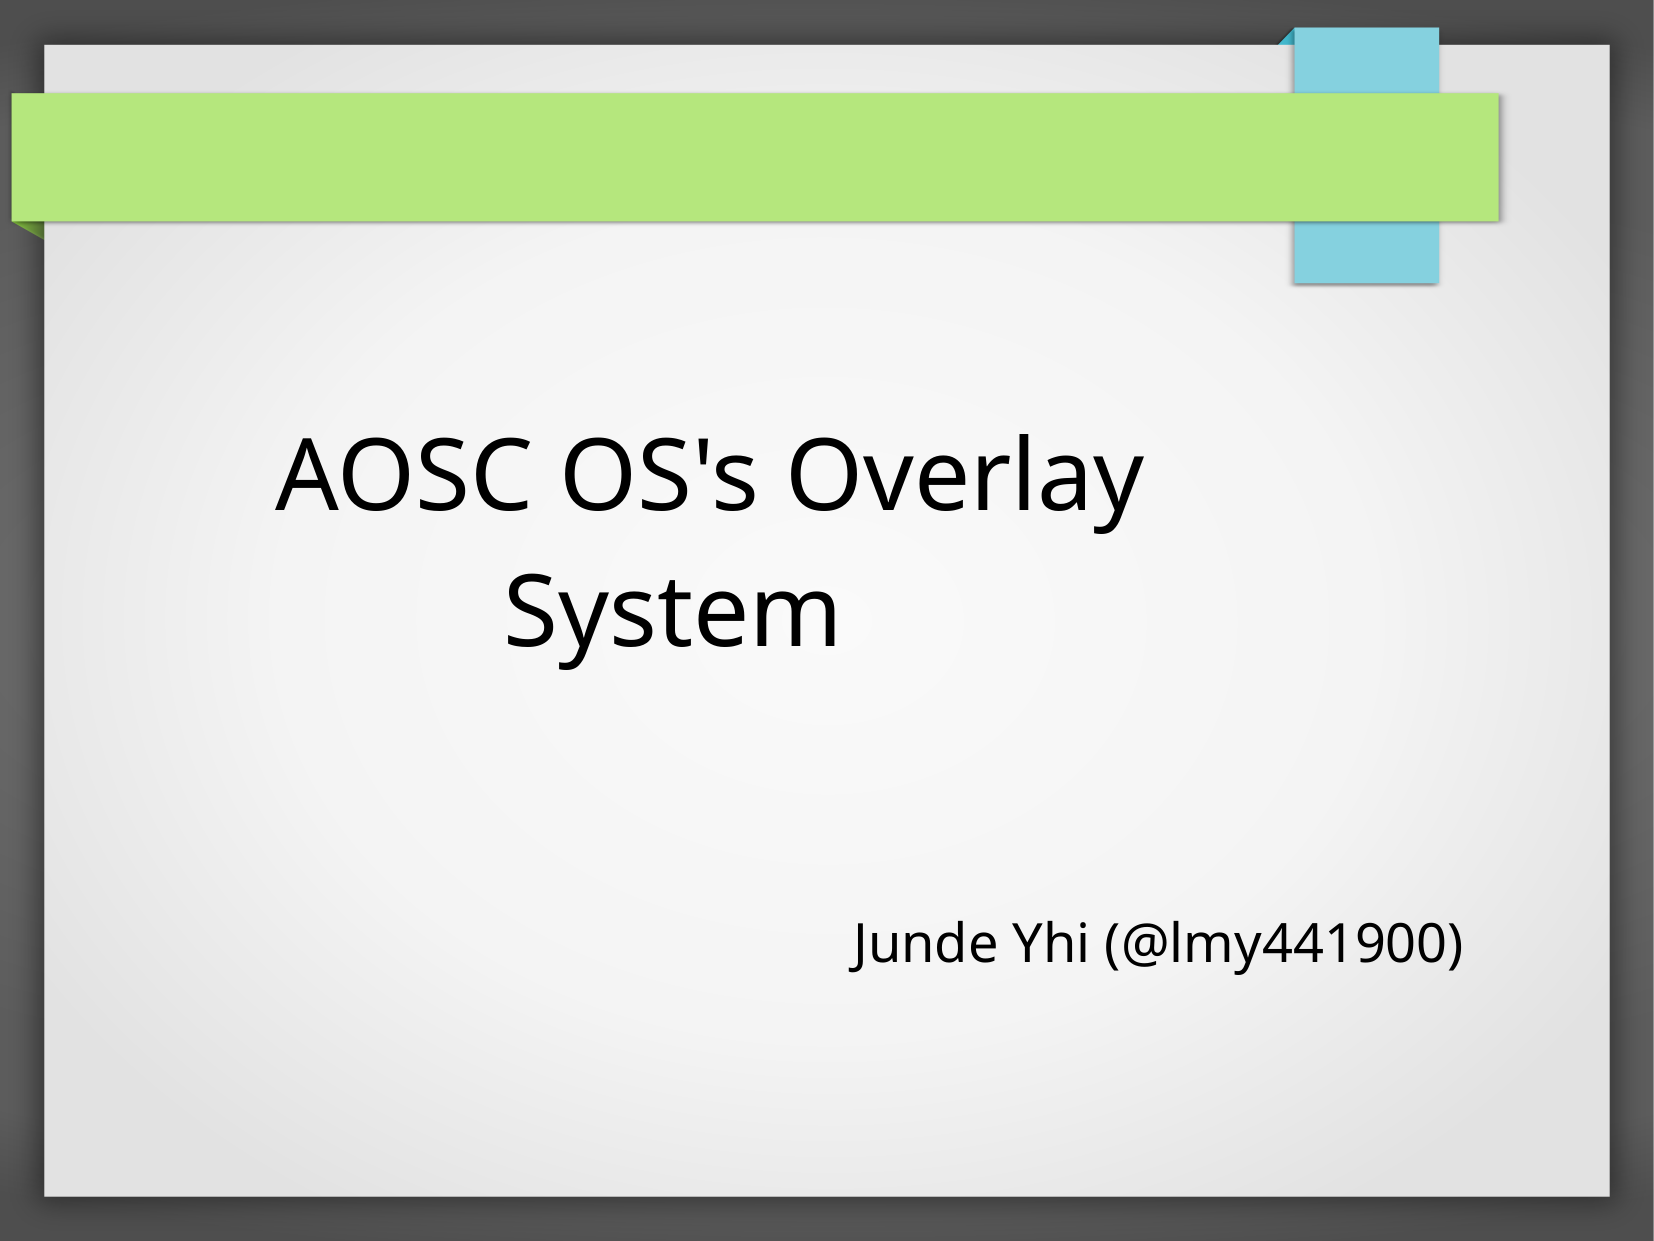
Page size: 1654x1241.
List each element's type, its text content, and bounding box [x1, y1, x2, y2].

subtitle AOSC OS's Overlay System [82, 265, 1264, 814]
picture [0, 0, 1654, 1241]
text_box Junde Yhi (@lmy441900) [838, 897, 1501, 993]
